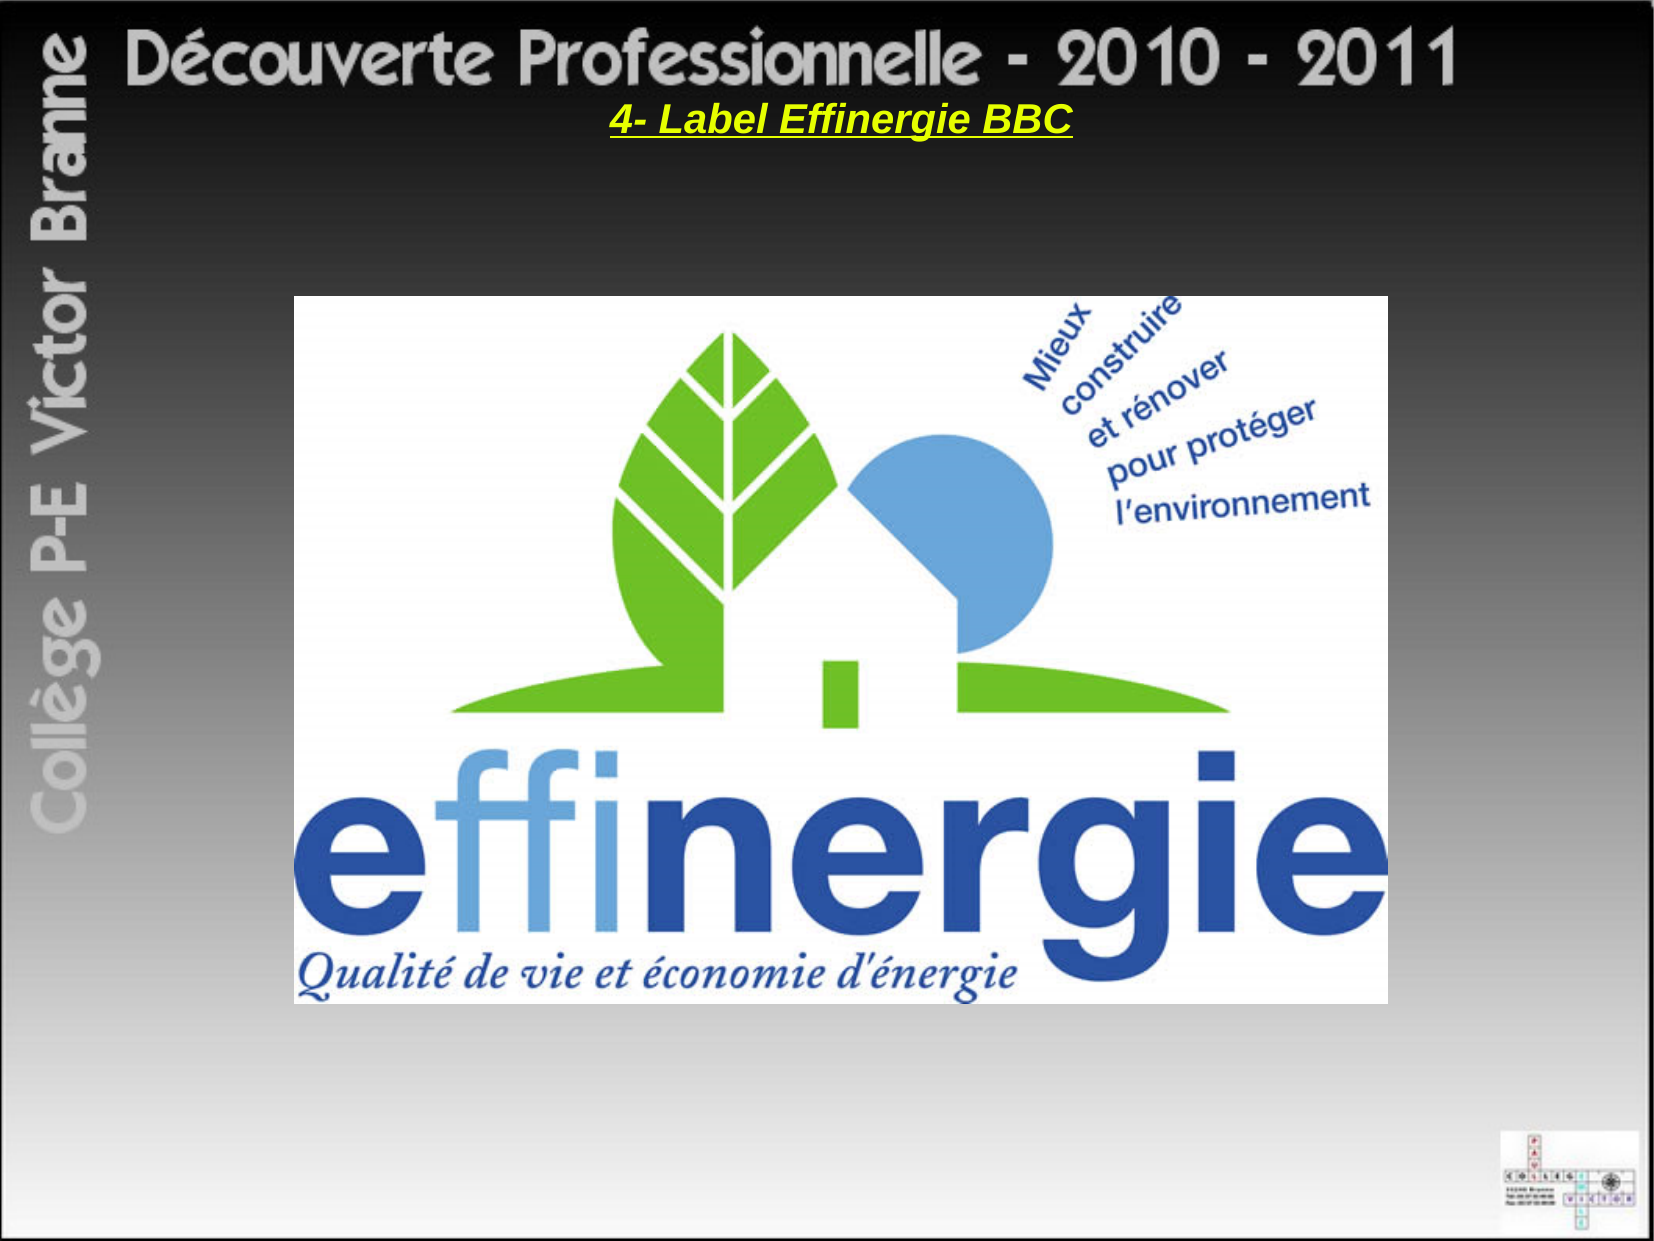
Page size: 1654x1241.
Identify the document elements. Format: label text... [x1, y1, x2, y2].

text_box 4- Label Effinergie BBC [118, 88, 1565, 151]
picture [0, 0, 1654, 1241]
